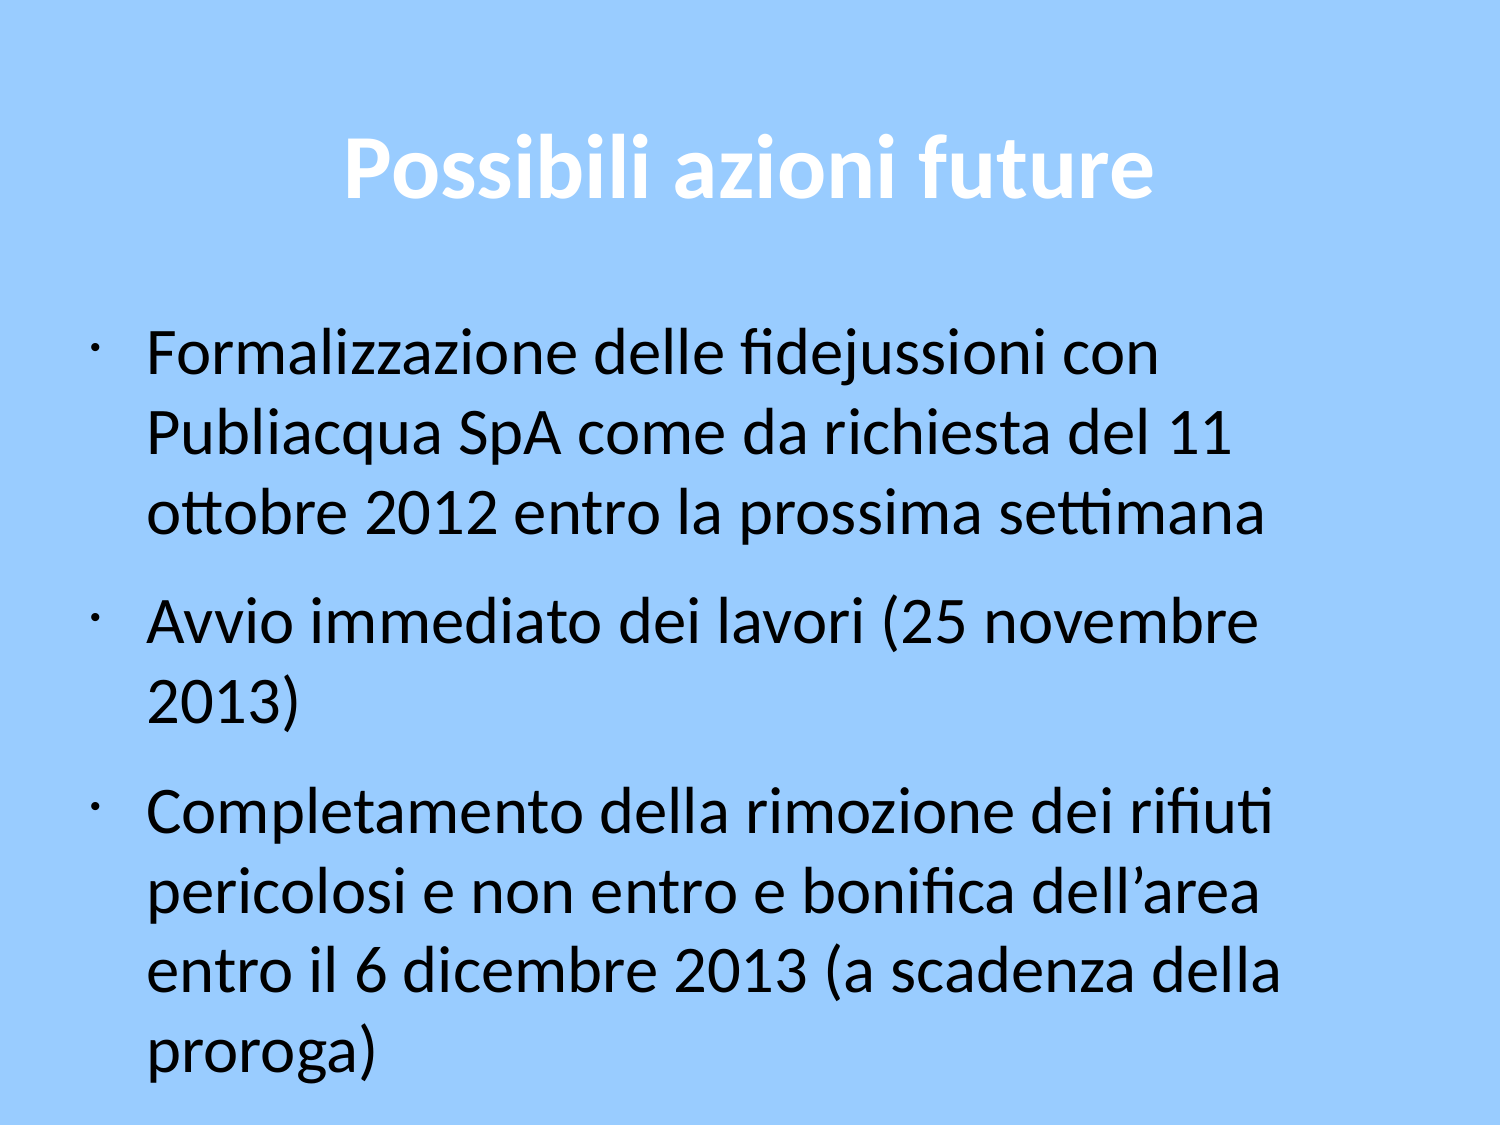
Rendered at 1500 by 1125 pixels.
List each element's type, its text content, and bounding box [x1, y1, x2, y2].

list Formalizzazione delle fidejussioni con Publiacqua SpA come da richiesta del 11 ottobre 2012 entro la prossima settimana Avvio immediato dei lavori (25 novembre 2013) Completamento della rimozione dei rifiuti pericolosi e non entro e bonifica dell’area entro il 6 dicembre 2013 (a scadenza della proroga) [75, 292, 1425, 1094]
title Possibili azioni future [75, 91, 1425, 292]
